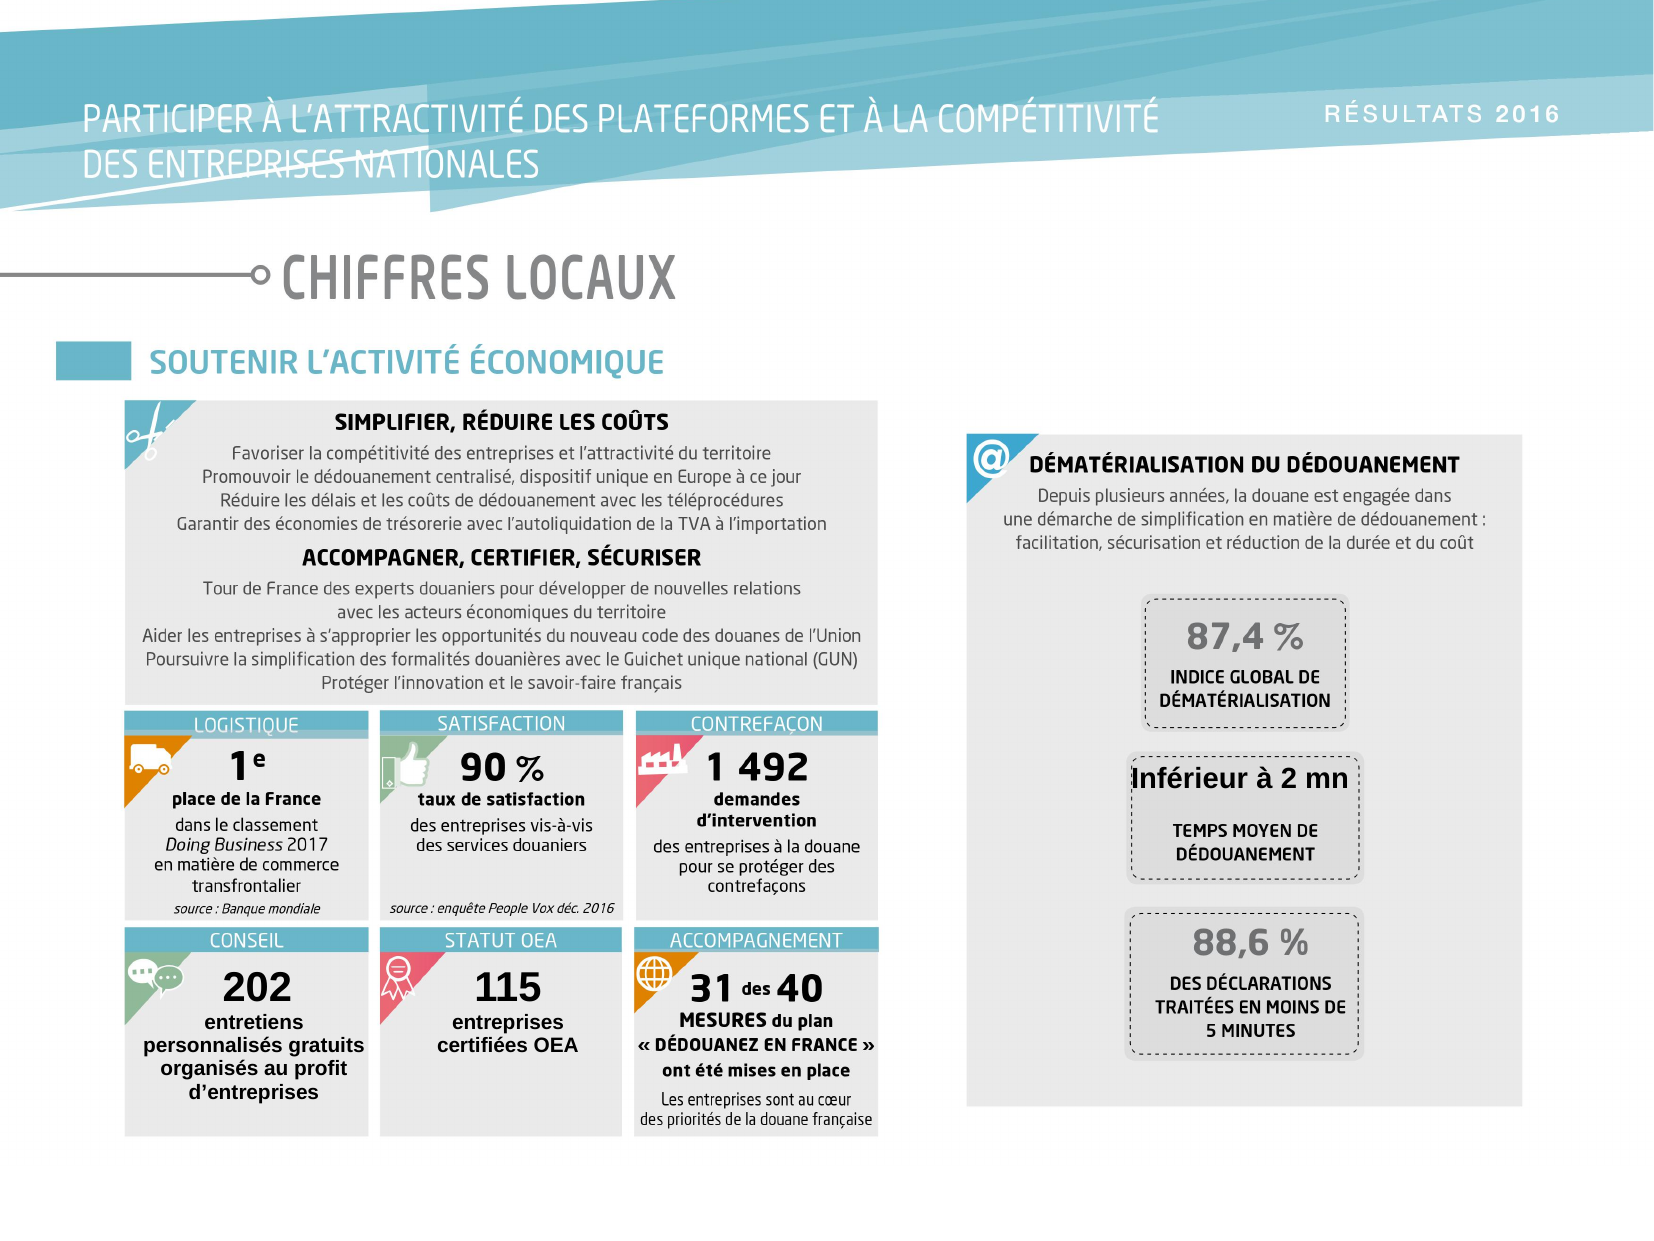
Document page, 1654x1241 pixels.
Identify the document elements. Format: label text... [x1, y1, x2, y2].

picture [0, 0, 1654, 1167]
text_box 115 entreprises certifiées OEA [389, 956, 626, 1154]
text_box 202 entretiens personnalisés gratuits organisés au profit d’entreprises [118, 956, 389, 1142]
text_box Inférieur à 2 mn [1062, 754, 1418, 1032]
